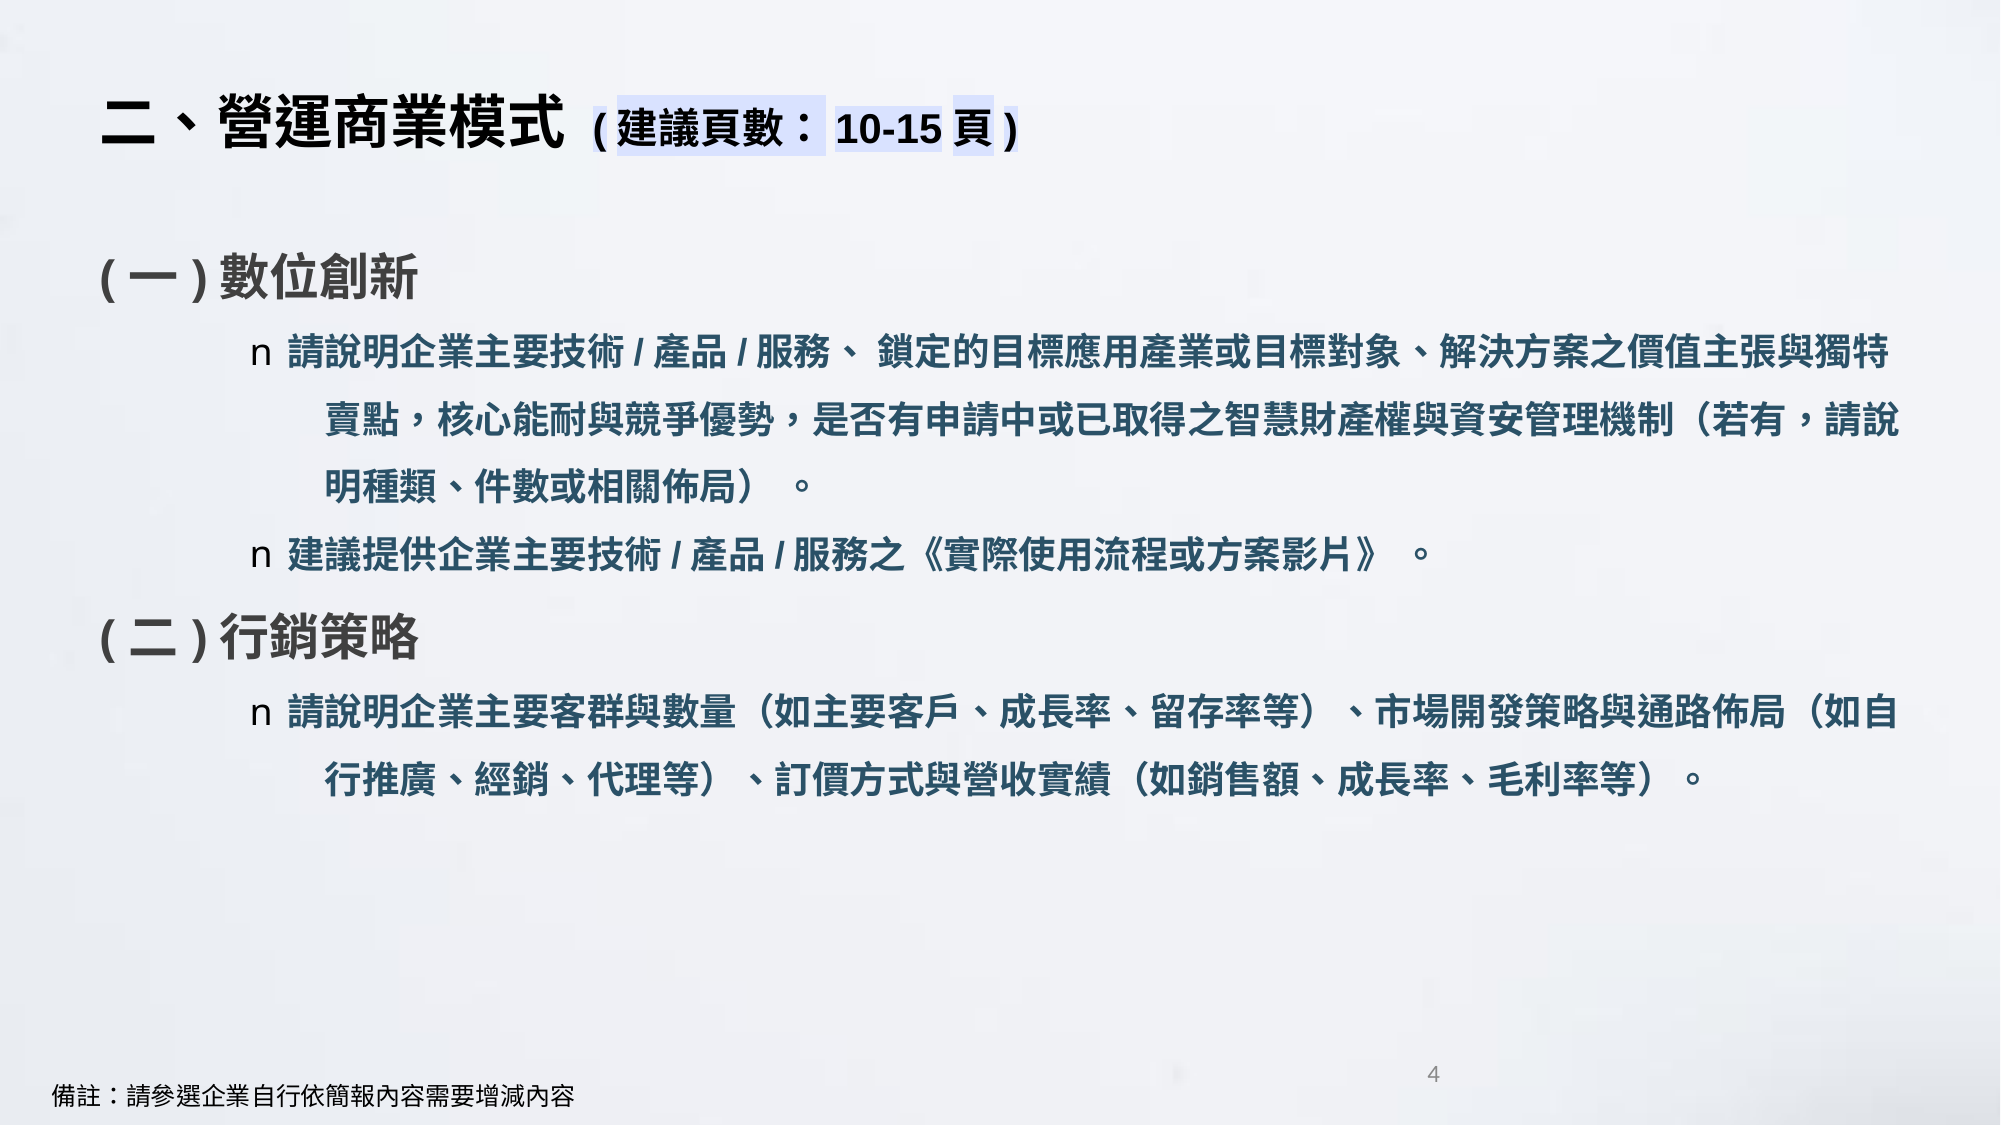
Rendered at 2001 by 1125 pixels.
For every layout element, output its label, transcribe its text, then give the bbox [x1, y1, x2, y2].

list (一)數位創新 請說明企業主要技術/產品/服務、 鎖定的目標應用產業或目標對象、解決方案之價值主張與獨特賣點，核心能耐與競爭優勢，是否有申請中或已取得之智慧財產權與資安管理機制（若有，請說明種類、件數或相關佈局） 。 建議提供企業主要技術/產品/服務之《實際使用流程或方案影片》 。 (二)行銷策略 請說明企業主要客群與數量（如主要客戶、成長率、留存率等）、市場開發策略與通路佈局（如自行推廣、經銷、代理等）、訂價方式與營收實績（如銷售額、成長率、毛利率等）。 [84, 208, 1916, 1000]
text_box 4 [1412, 1042, 1863, 1103]
text_box 備註：請參選企業自行依簡報內容需要增減內容 [36, 1072, 637, 1119]
title 二、營運商業模式 (建議頁數：10-15頁) [84, 58, 1916, 191]
